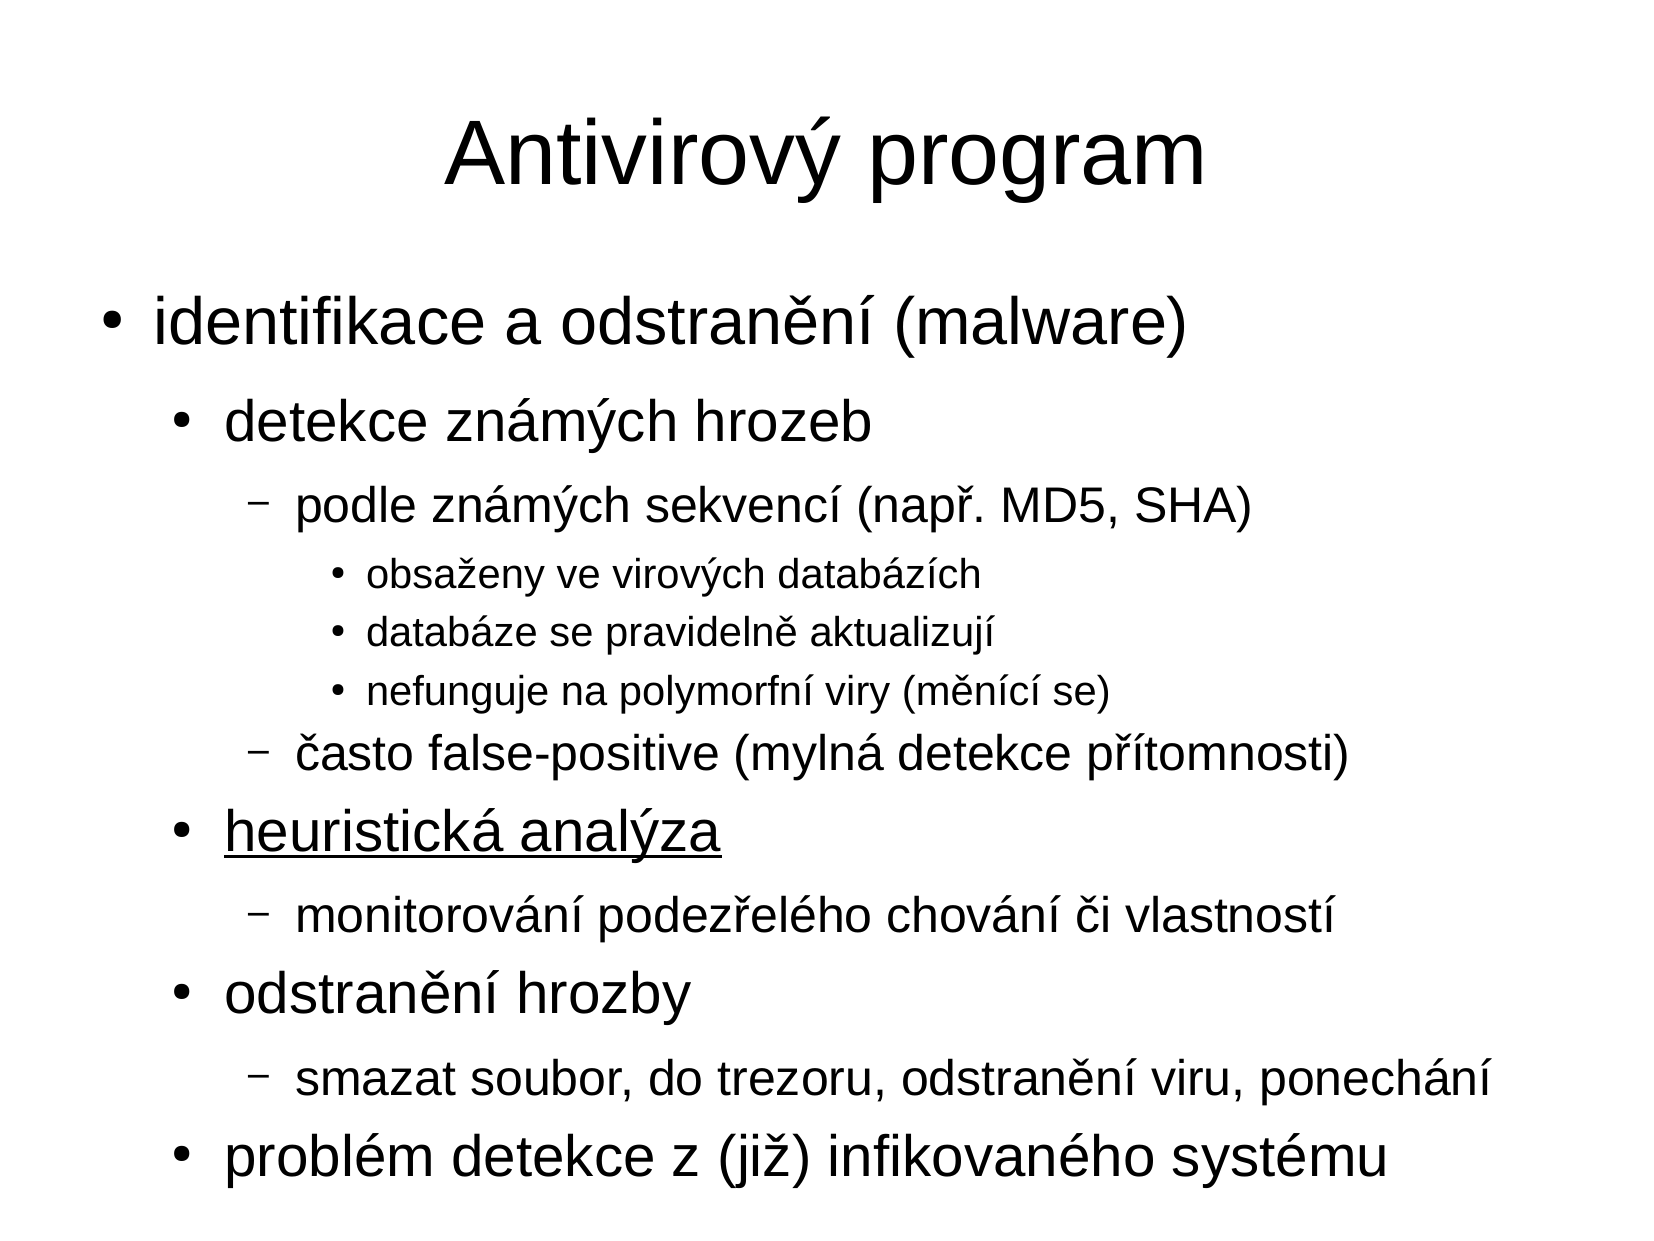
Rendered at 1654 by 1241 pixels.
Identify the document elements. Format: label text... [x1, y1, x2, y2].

title Antivirový program [82, 49, 1571, 257]
list identifikace a odstranění (malware) detekce známých hrozeb podle známých sekvencí (např. MD5, SHA) obsaženy ve virových databázích databáze se pravidelně aktualizují nefunguje na polymorfní viry (měnící se) často false-positive (mylná detekce přítomnosti) heuristická analýza monitorování podezřelého chování či vlastností odstranění hrozby smazat soubor, do trezoru, odstranění viru, ponechání problém detekce z (již) infikovaného systému [82, 284, 1571, 1189]
